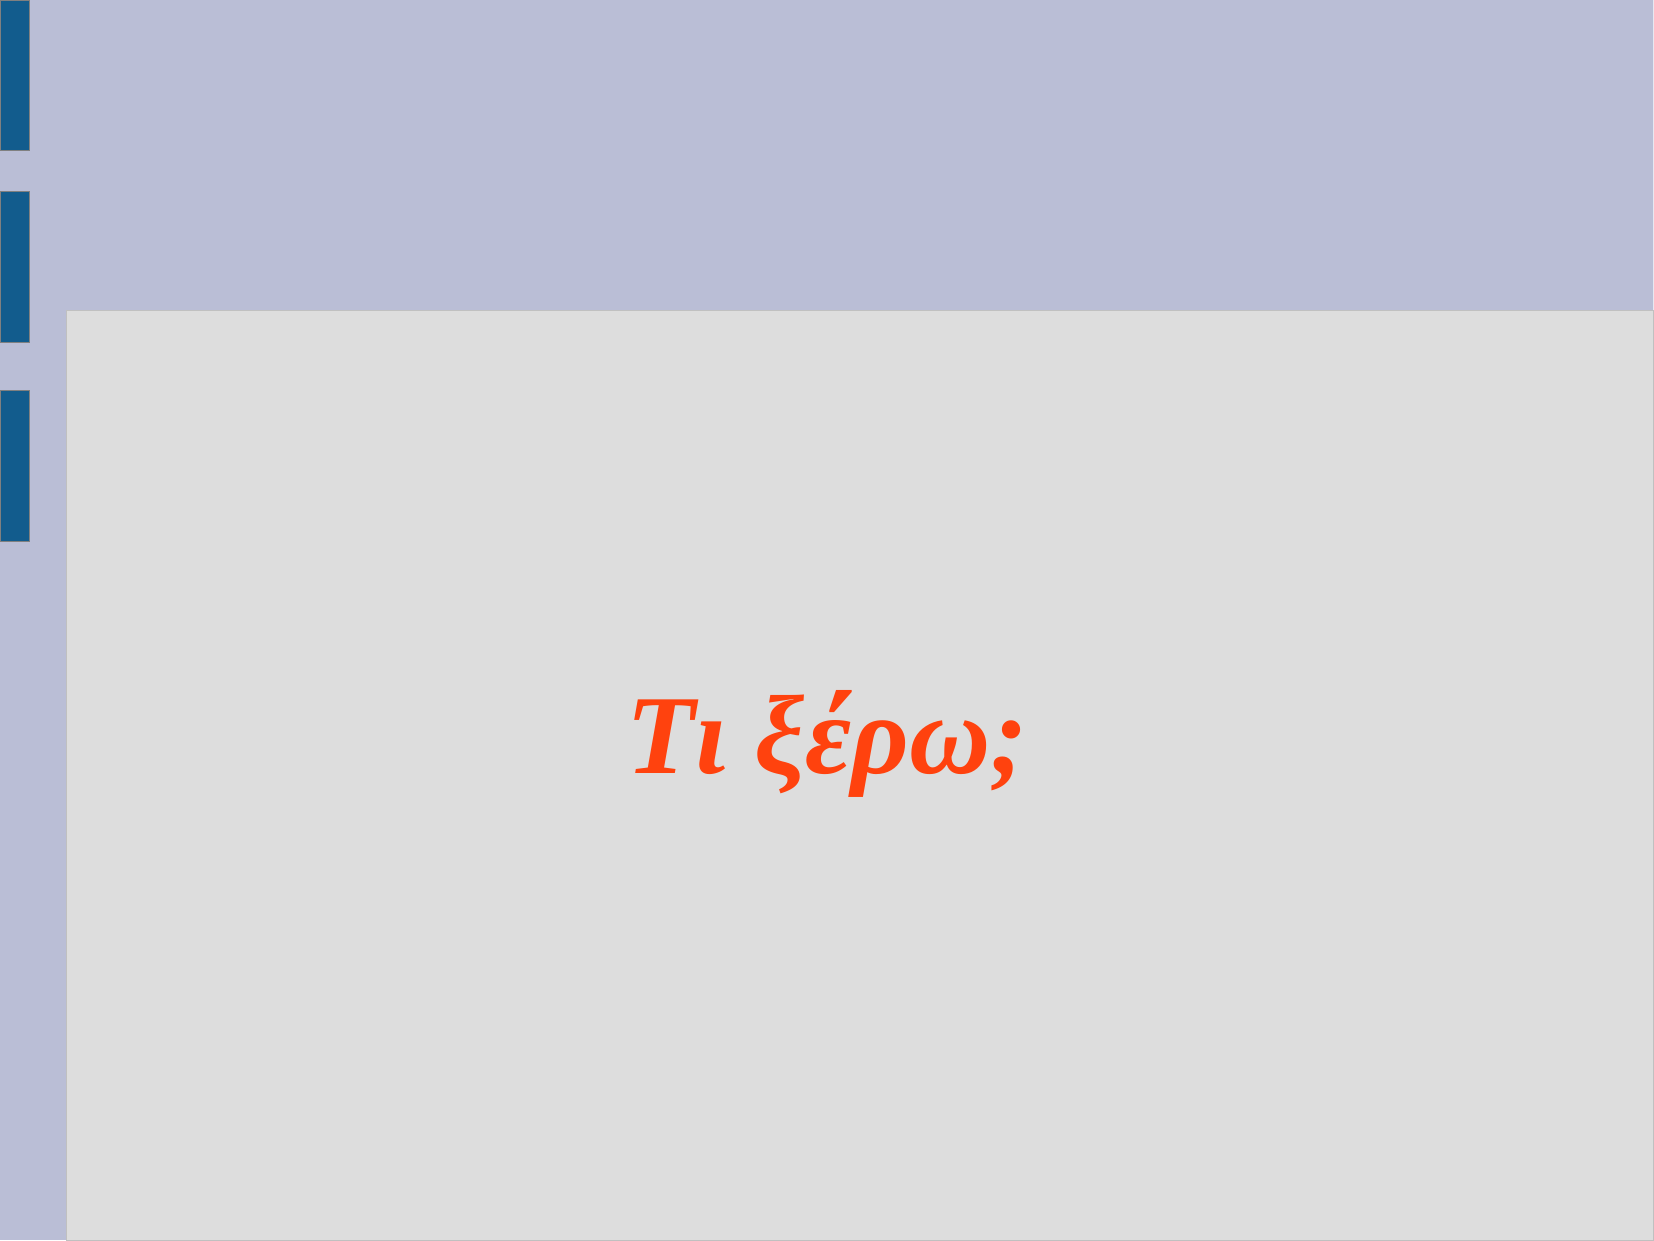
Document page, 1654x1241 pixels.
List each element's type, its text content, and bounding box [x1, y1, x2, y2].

subtitle Τι ξέρω; [121, 344, 1534, 1127]
